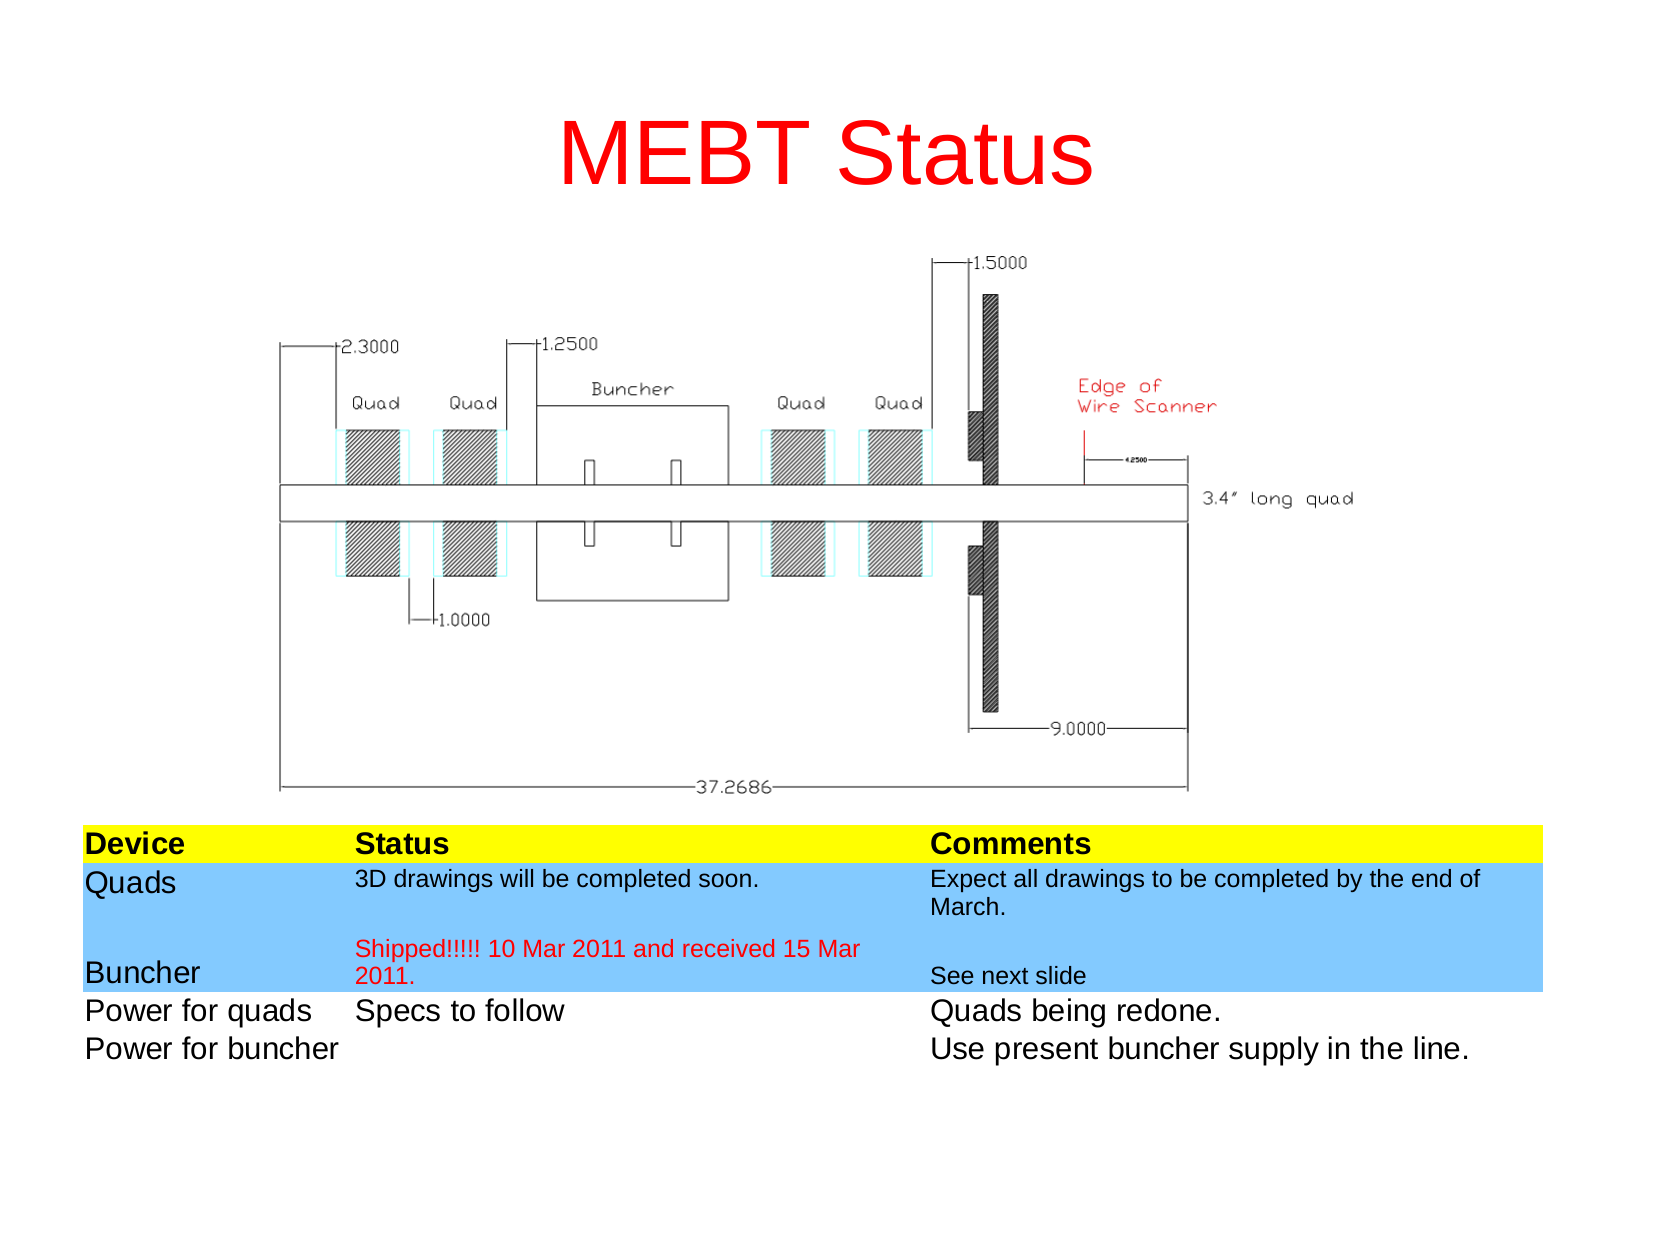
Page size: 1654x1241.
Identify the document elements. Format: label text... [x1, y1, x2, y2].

picture [247, 257, 1373, 825]
chart [82, 825, 1546, 1108]
title MEBT Status [82, 49, 1571, 257]
